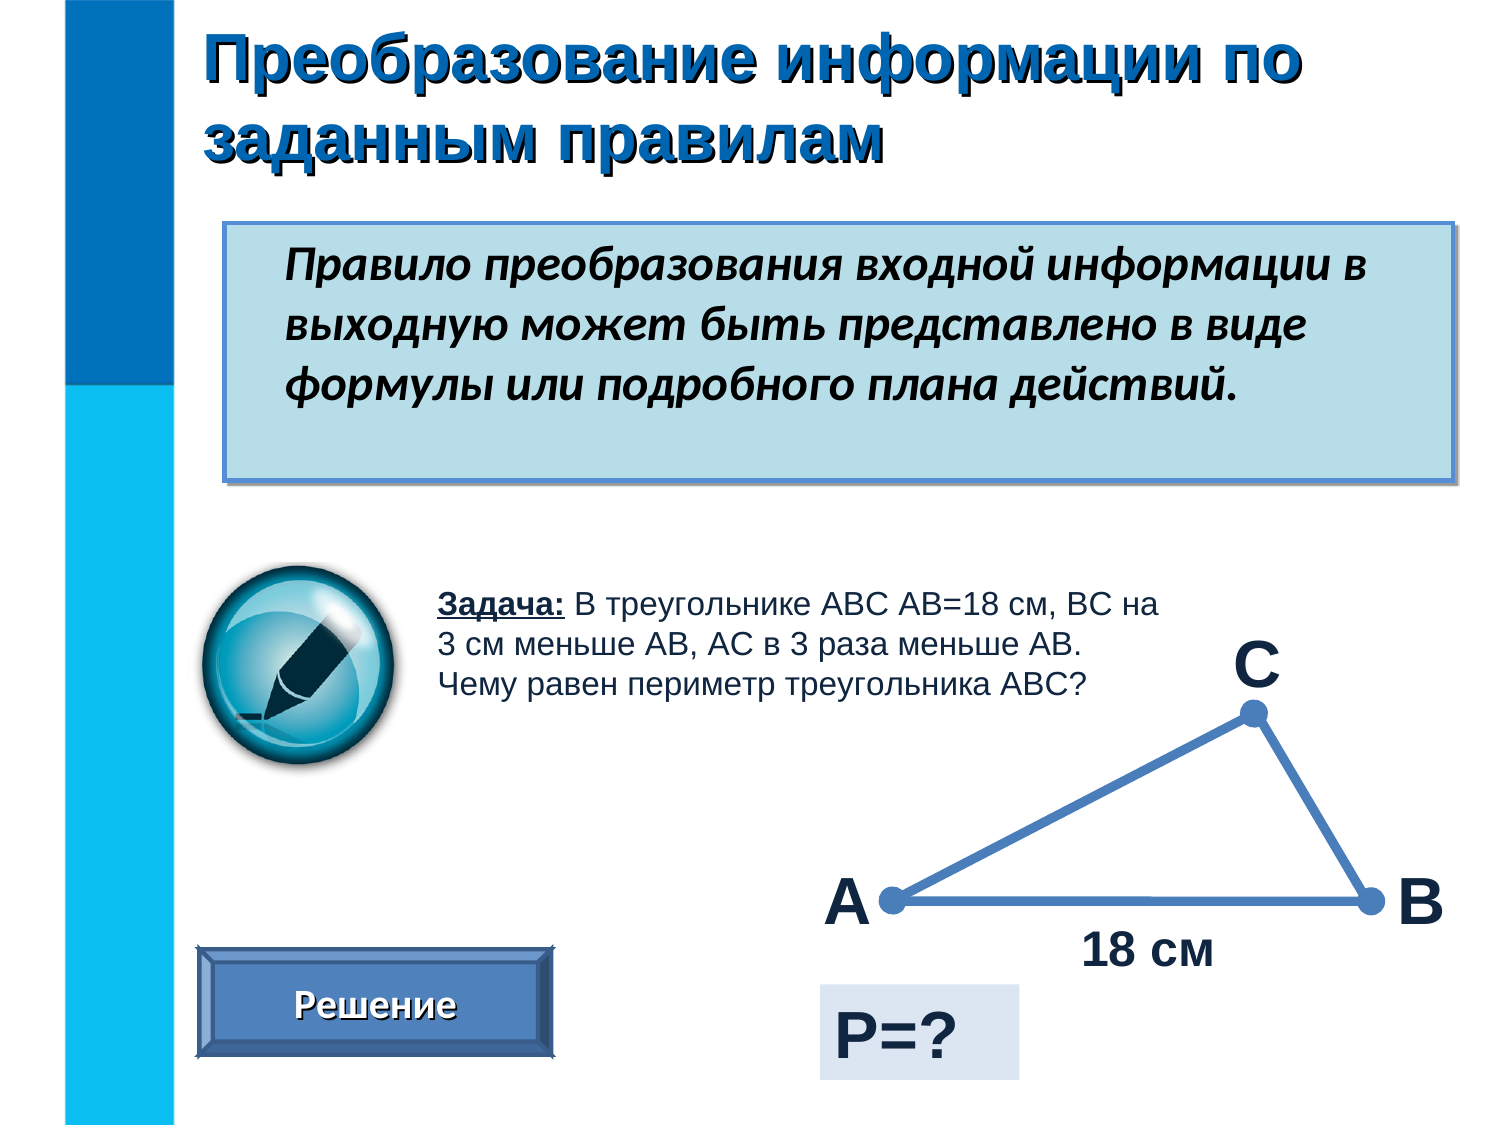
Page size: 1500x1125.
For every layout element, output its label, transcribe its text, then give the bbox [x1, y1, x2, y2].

text_box С [1218, 613, 1301, 709]
text_box 18 см [1066, 908, 1243, 985]
title Преобразование информации по заданным правилам [187, 0, 1425, 188]
text_box Решение [213, 963, 537, 1041]
text_box В [1382, 849, 1465, 946]
text_box Задача: В треугольнике АВС АВ=18 см, ВС на 3 см меньше АВ, АС в 3 раза меньше АВ. Чему равен периметр треугольника АВС? [422, 574, 1185, 710]
text_box Р=? [820, 984, 1020, 1080]
table_cell п [201, 949, 550, 963]
picture [0, 0, 1500, 1125]
text_box Правило преобразования входной информации в выходную может быть представлено в виде формулы или подробного плана действий. [224, 222, 1454, 481]
text_box А [808, 849, 891, 946]
